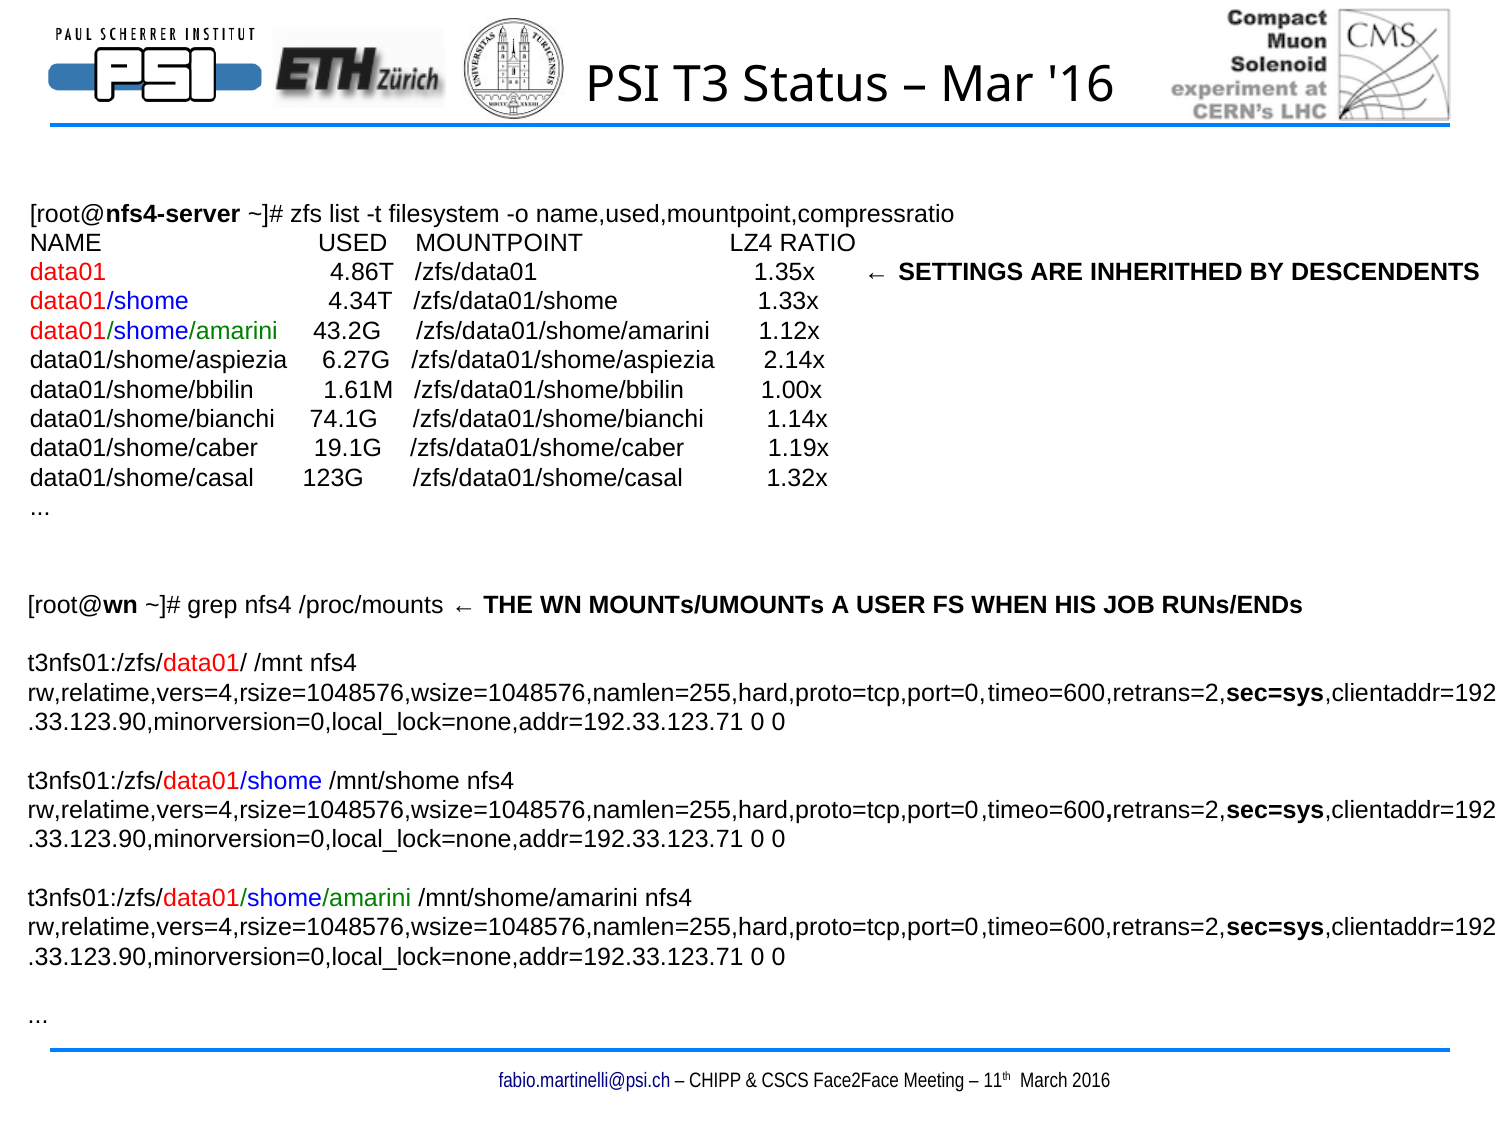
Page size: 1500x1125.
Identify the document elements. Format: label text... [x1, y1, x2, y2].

picture [1170, 8, 1451, 121]
picture [37, 12, 446, 113]
picture [461, 17, 565, 122]
text_box [root@wn ~]# grep nfs4 /proc/mounts ← THE WN MOUNTs/UMOUNTs A USER FS WHEN HIS JOB RUNs/ENDs t3nfs01:/zfs/data01/ /mnt nfs4 rw,relatime,vers=4,rsize=1048576,wsize=1048576,namlen=255,hard,proto=tcp,port=0,timeo=600,retrans=2,sec=sys,clientaddr=192.33.123.90,minorversion=0,local_lock=none,addr=192.33.123.71 0 0 t3nfs01:/zfs/data01/shome /mnt/shome nfs4 rw,relatime,vers=4,rsize=1048576,wsize=1048576,namlen=255,hard,proto=tcp,port=0,timeo=600,retrans=2,sec=sys,clientaddr=192.33.123.90,minorversion=0,local_lock=none,addr=192.33.123.71 0 0 t3nfs01:/zfs/data01/shome/amarini /mnt/shome/amarini nfs4 rw,relatime,vers=4,rsize=1048576,wsize=1048576,namlen=255,hard,proto=tcp,port=0,timeo=600,retrans=2,sec=sys,clientaddr=192.33.123.90,minorversion=0,local_lock=none,addr=192.33.123.71 0 0 ... [27, 588, 1500, 1112]
text_box [root@nfs4-server ~]# zfs list -t filesystem -o name,used,mountpoint,compressratio NAME USED MOUNTPOINT LZ4 RATIO data01 4.86T /zfs/data01 1.35x ← SETTINGS ARE INHERITHED BY DESCENDENTS data01/shome 4.34T /zfs/data01/shome 1.33x data01/shome/amarini 43.2G /zfs/data01/shome/amarini 1.12x data01/shome/aspiezia 6.27G /zfs/data01/shome/aspiezia 2.14x data01/shome/bbilin 1.61M /zfs/data01/shome/bbilin 1.00x data01/shome/bianchi 74.1G /zfs/data01/shome/bianchi 1.14x data01/shome/caber 19.1G /zfs/data01/shome/caber 1.19x data01/shome/casal 123G /zfs/data01/shome/casal 1.32x ... [29, 174, 1500, 559]
